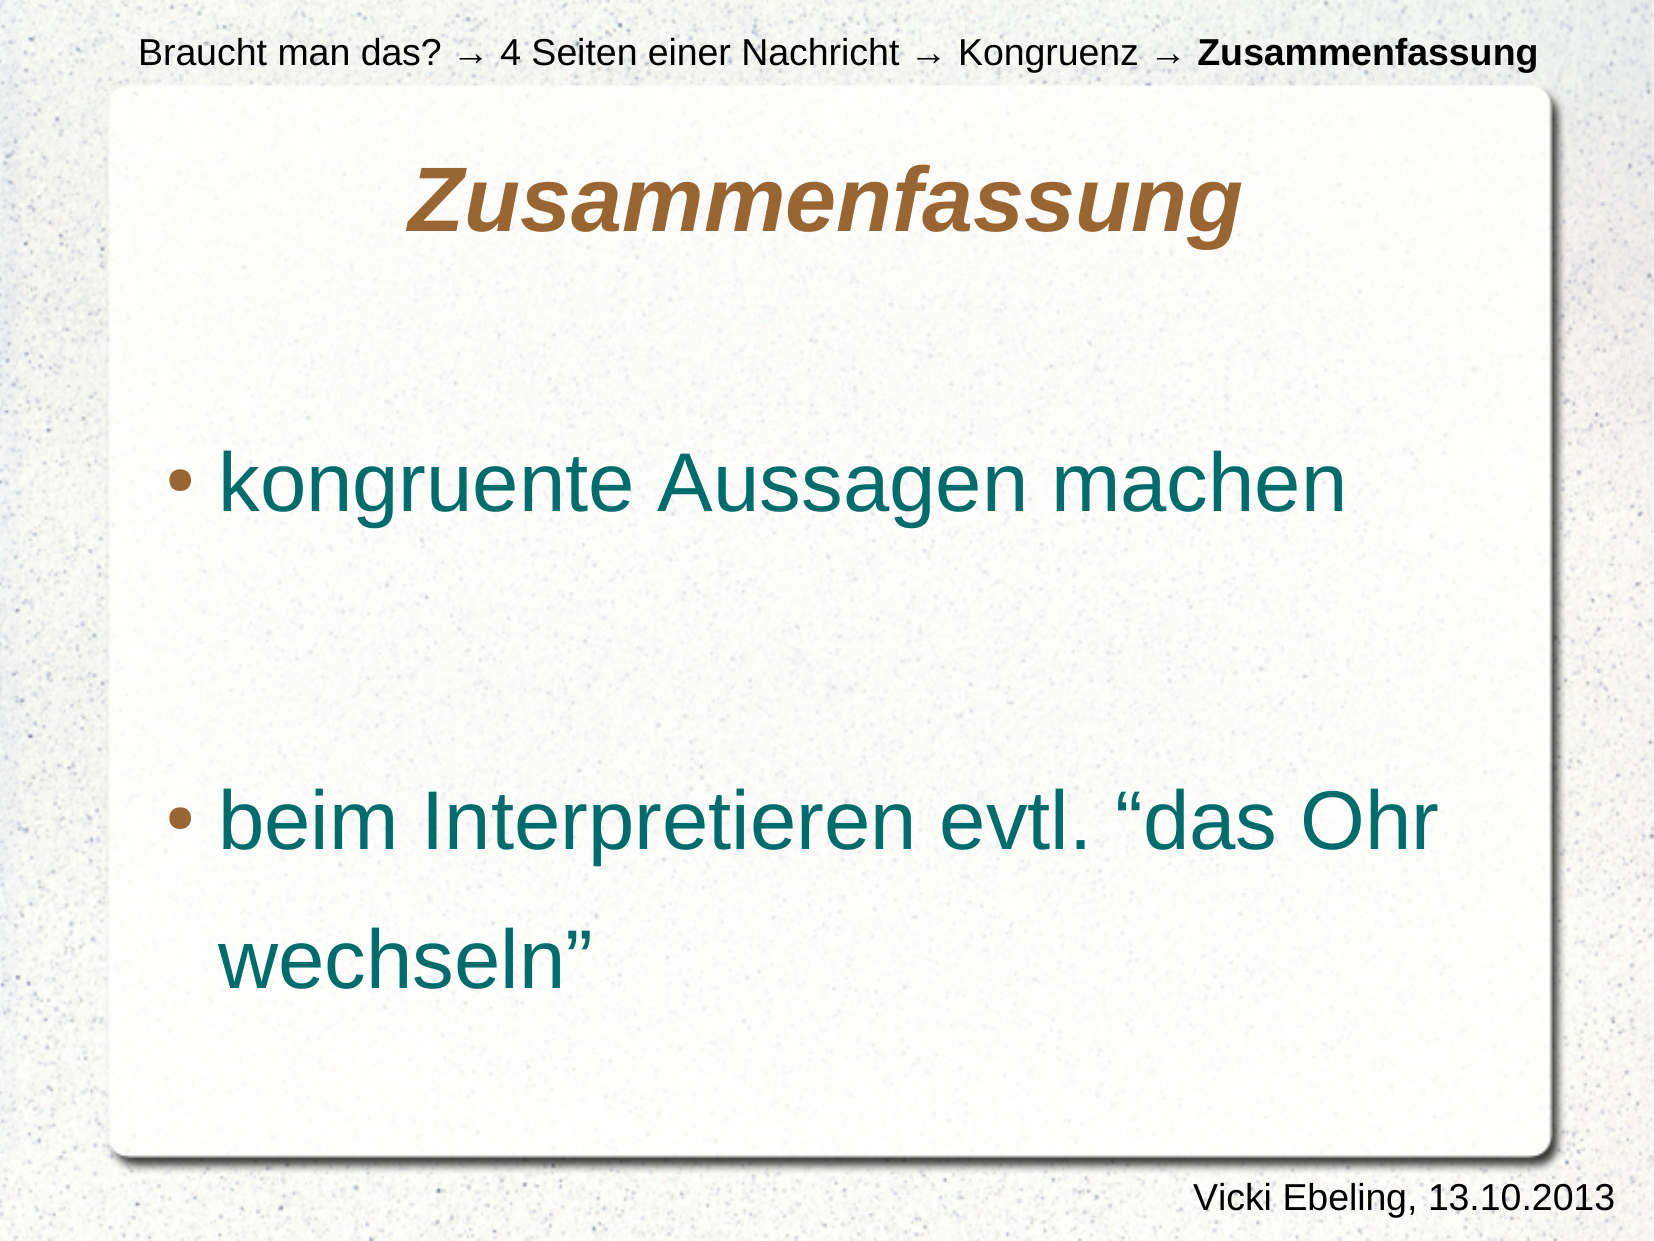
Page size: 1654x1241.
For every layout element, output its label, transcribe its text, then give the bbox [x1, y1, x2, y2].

list kongruente Aussagen machen beim Interpretieren evtl. “das Ohr wechseln” [147, 389, 1506, 1130]
text_box Braucht man das? → 4 Seiten einer Nachricht → Kongruenz → Zusammenfassung [123, 23, 1554, 81]
text_box Vicki Ebeling, 13.10.2013 [1178, 1169, 1630, 1227]
title Zusammenfassung [118, 96, 1536, 304]
picture [0, 0, 1654, 1241]
